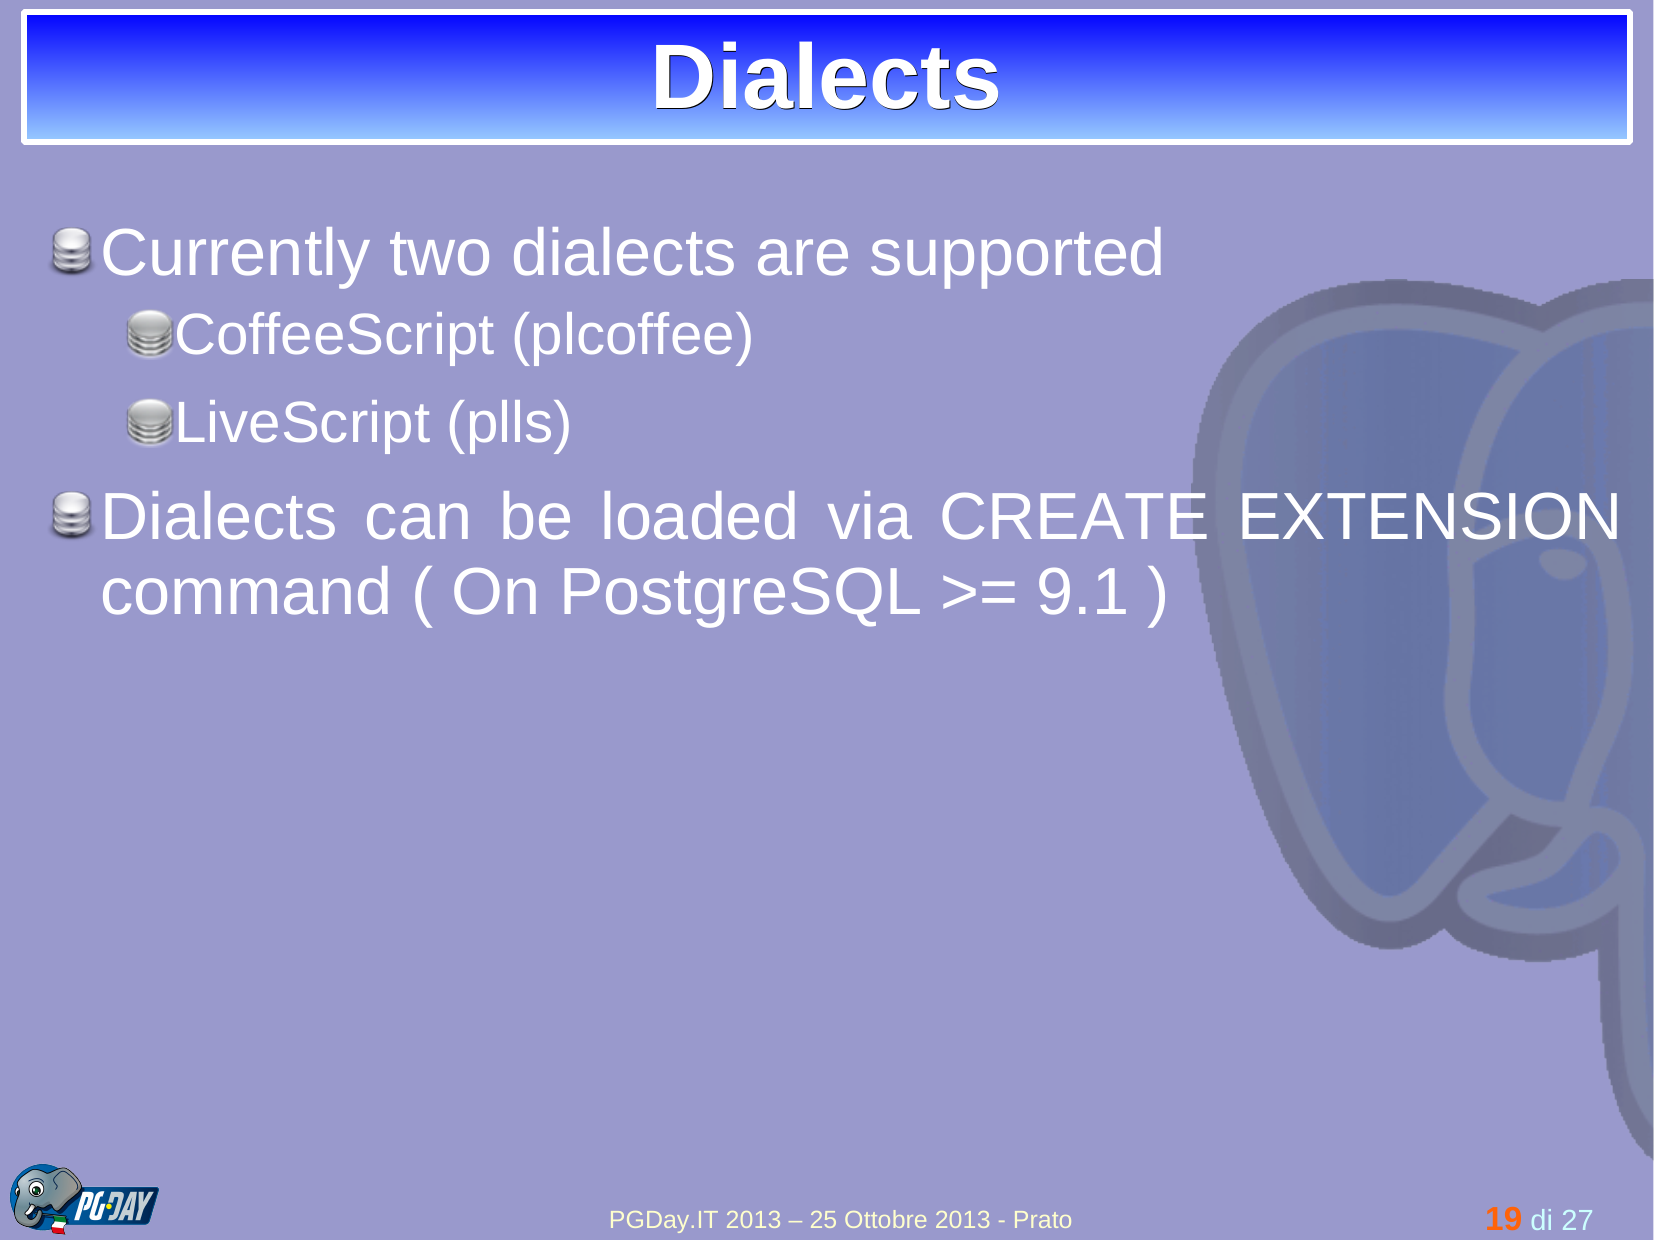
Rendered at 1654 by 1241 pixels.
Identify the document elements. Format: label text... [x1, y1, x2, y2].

picture [1191, 279, 1654, 1182]
title Dialects [23, 11, 1630, 142]
picture [9, 1163, 160, 1236]
list Currently two dialects are supported CoffeeScript (plcoffee) LiveScript (plls) Dialects can be loaded via CREATE EXTENSION command ( On PostgreSQL >= 9.1 ) [29, 215, 1625, 1152]
